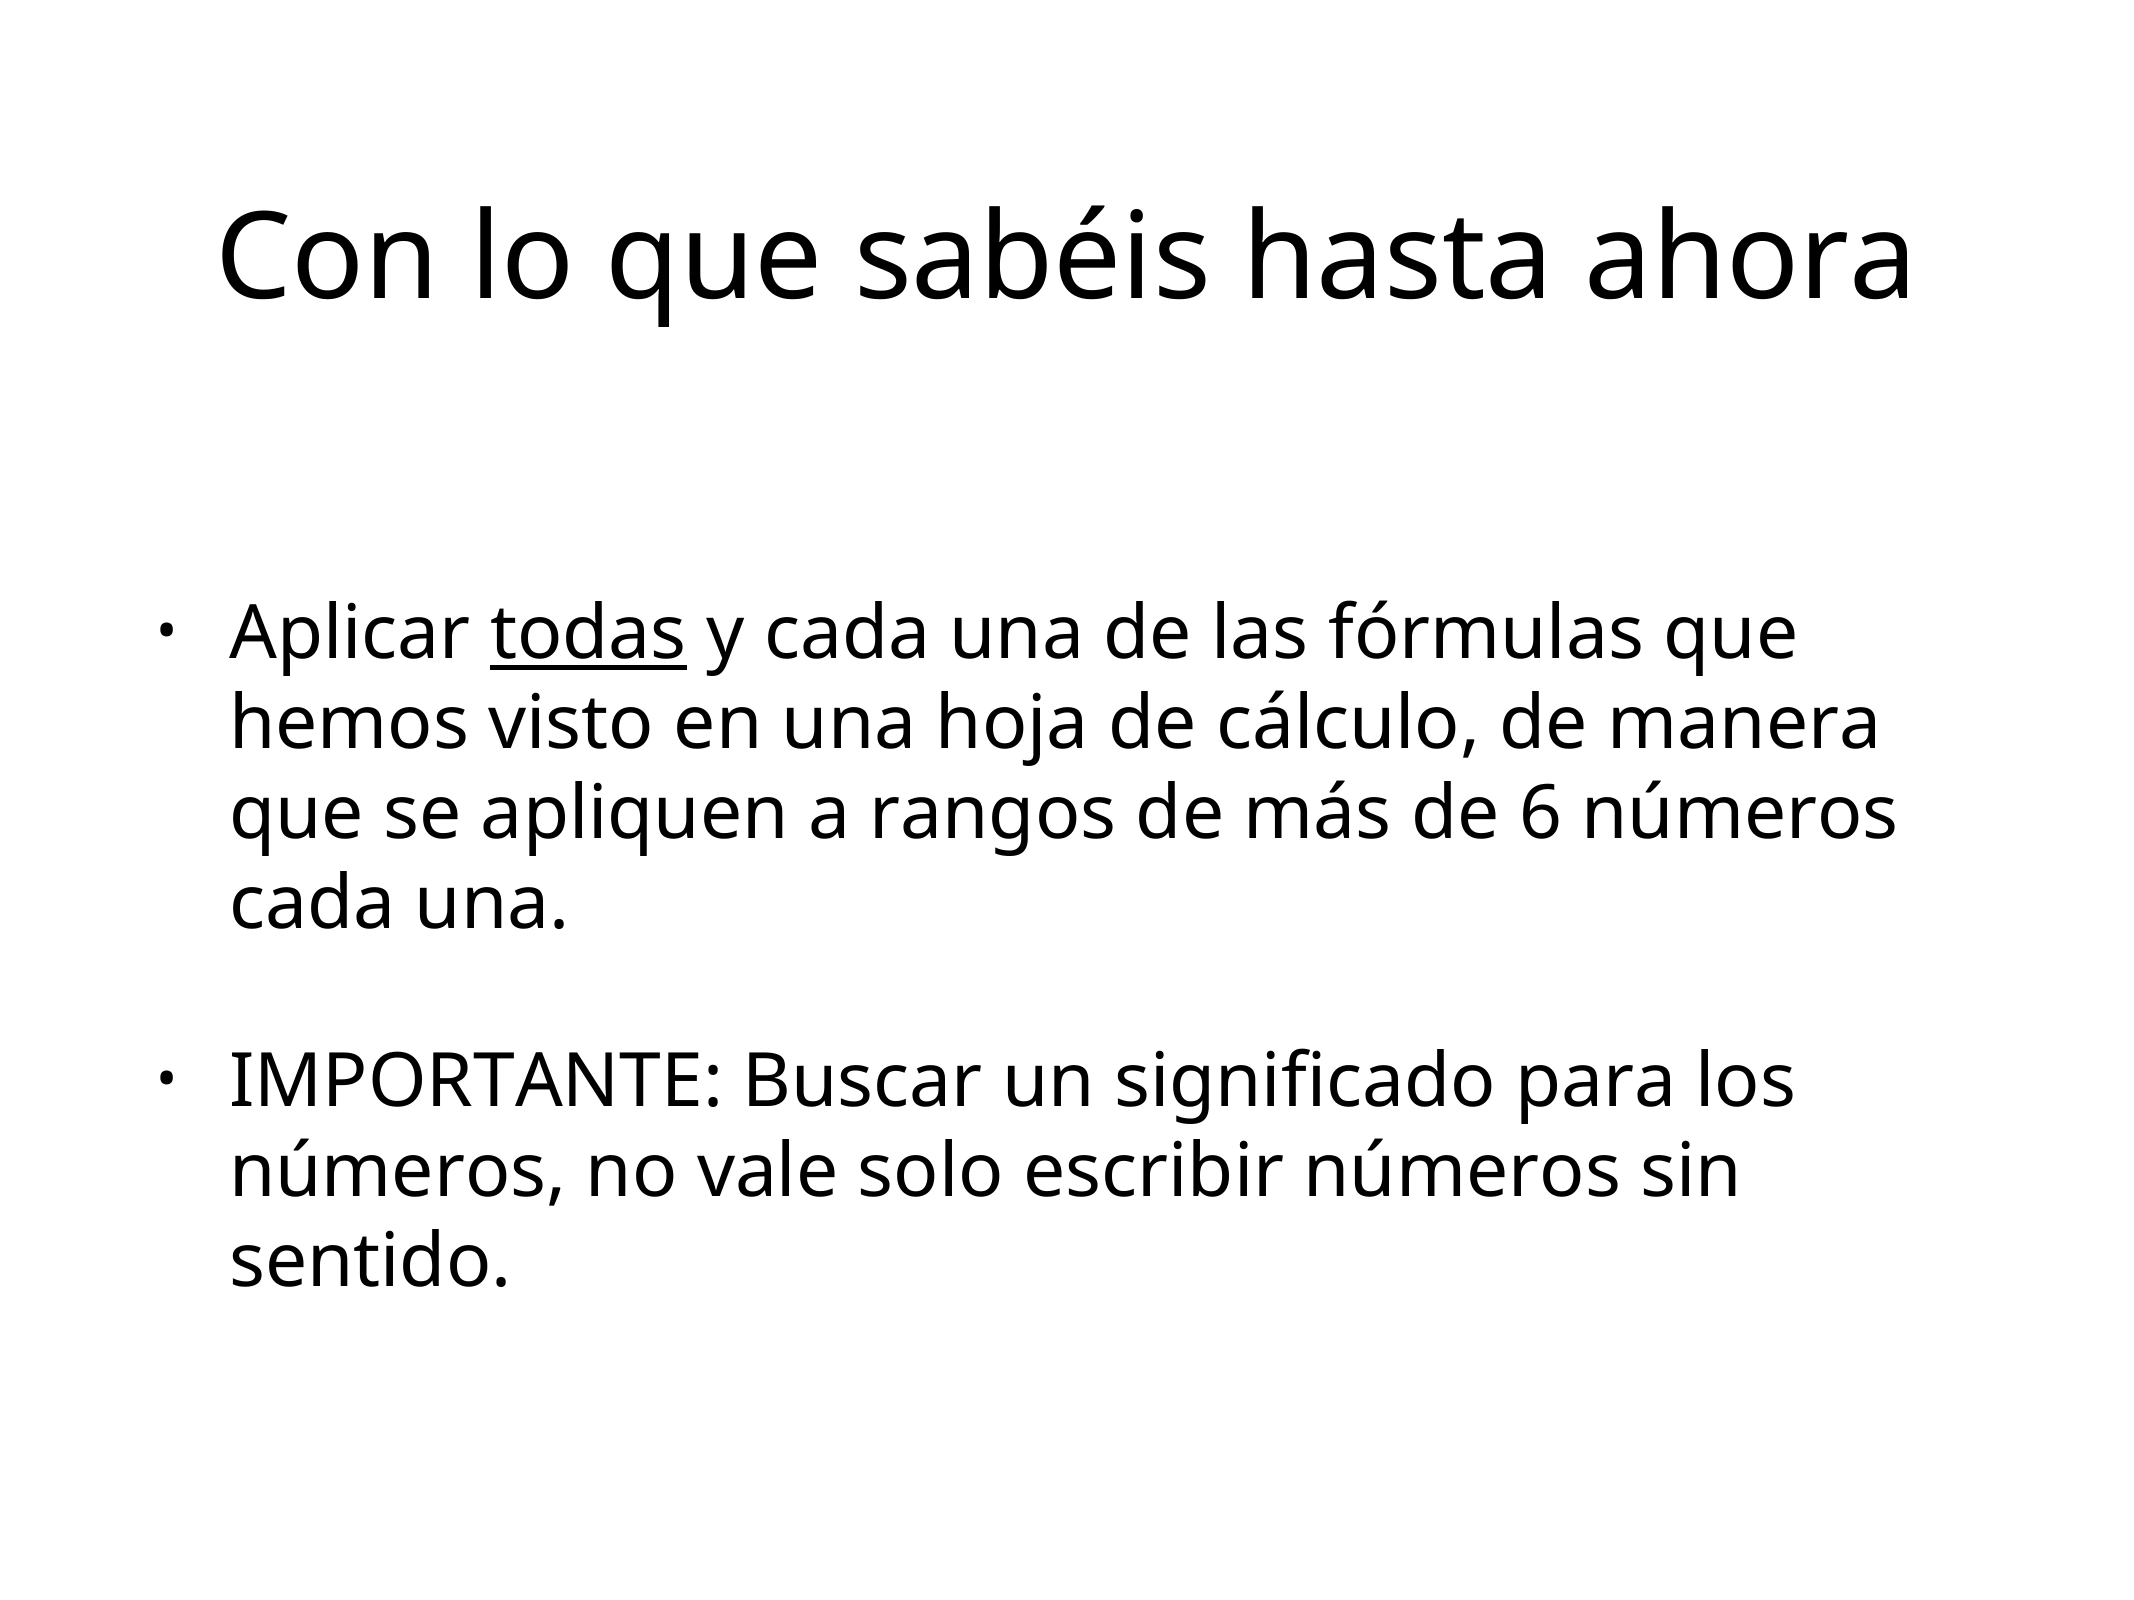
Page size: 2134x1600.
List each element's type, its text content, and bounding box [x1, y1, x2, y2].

list Aplicar todas y cada una de las fórmulas que hemos visto en una hoja de cálculo, de manera que se apliquen a rangos de más de 6 números cada una. IMPORTANTE: Buscar un significado para los números, no vale solo escribir números sin sentido. [156, 427, 1978, 1459]
title Con lo que sabéis hasta ahora [156, 72, 1978, 427]
